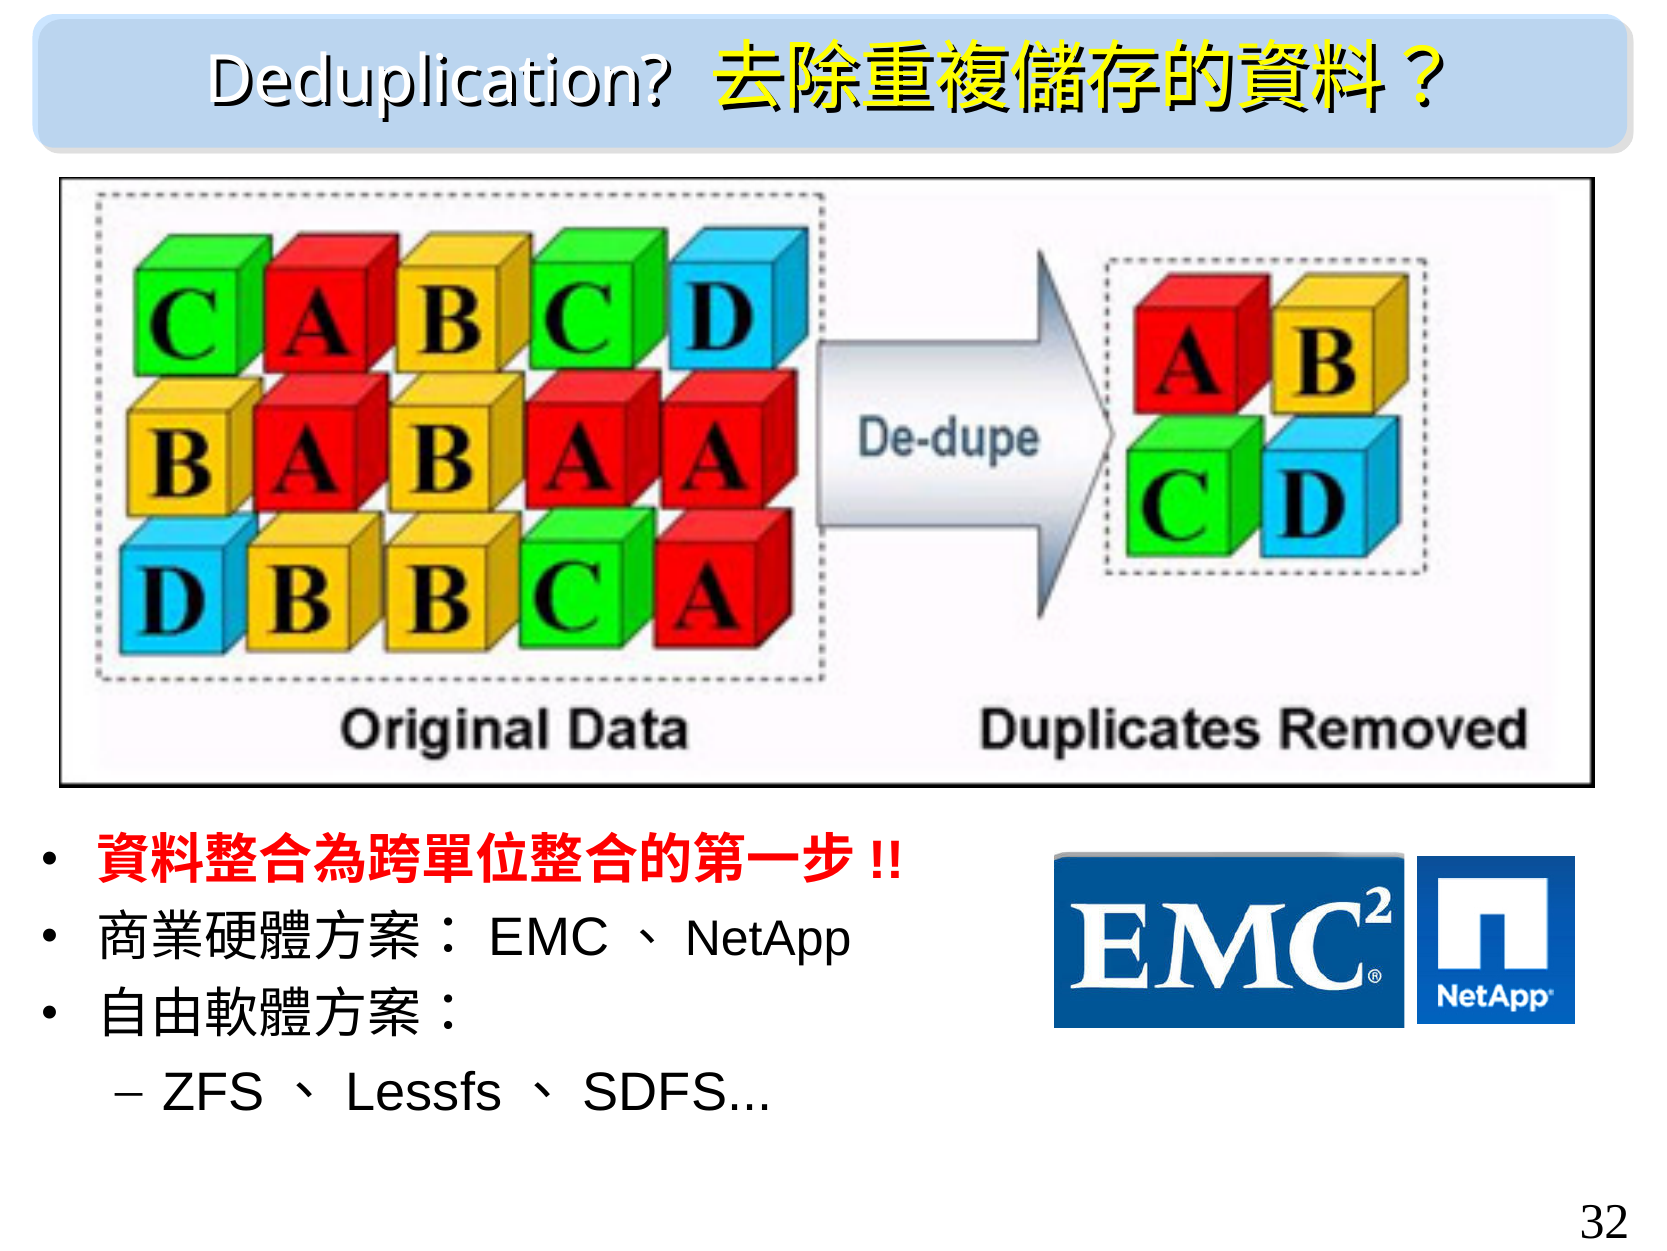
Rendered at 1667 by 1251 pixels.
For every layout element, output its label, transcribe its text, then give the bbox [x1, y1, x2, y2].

picture [59, 177, 1595, 788]
picture [1417, 856, 1575, 1024]
title Deduplication? 去除重複儲存的資料？ [0, 7, 1665, 148]
text_box 資料整合為跨單位整合的第一步!! 商業硬體方案：EMC、NetApp 自由軟體方案： ZFS、Lessfs、SDFS... [40, 826, 1064, 1152]
picture [1054, 850, 1405, 1028]
